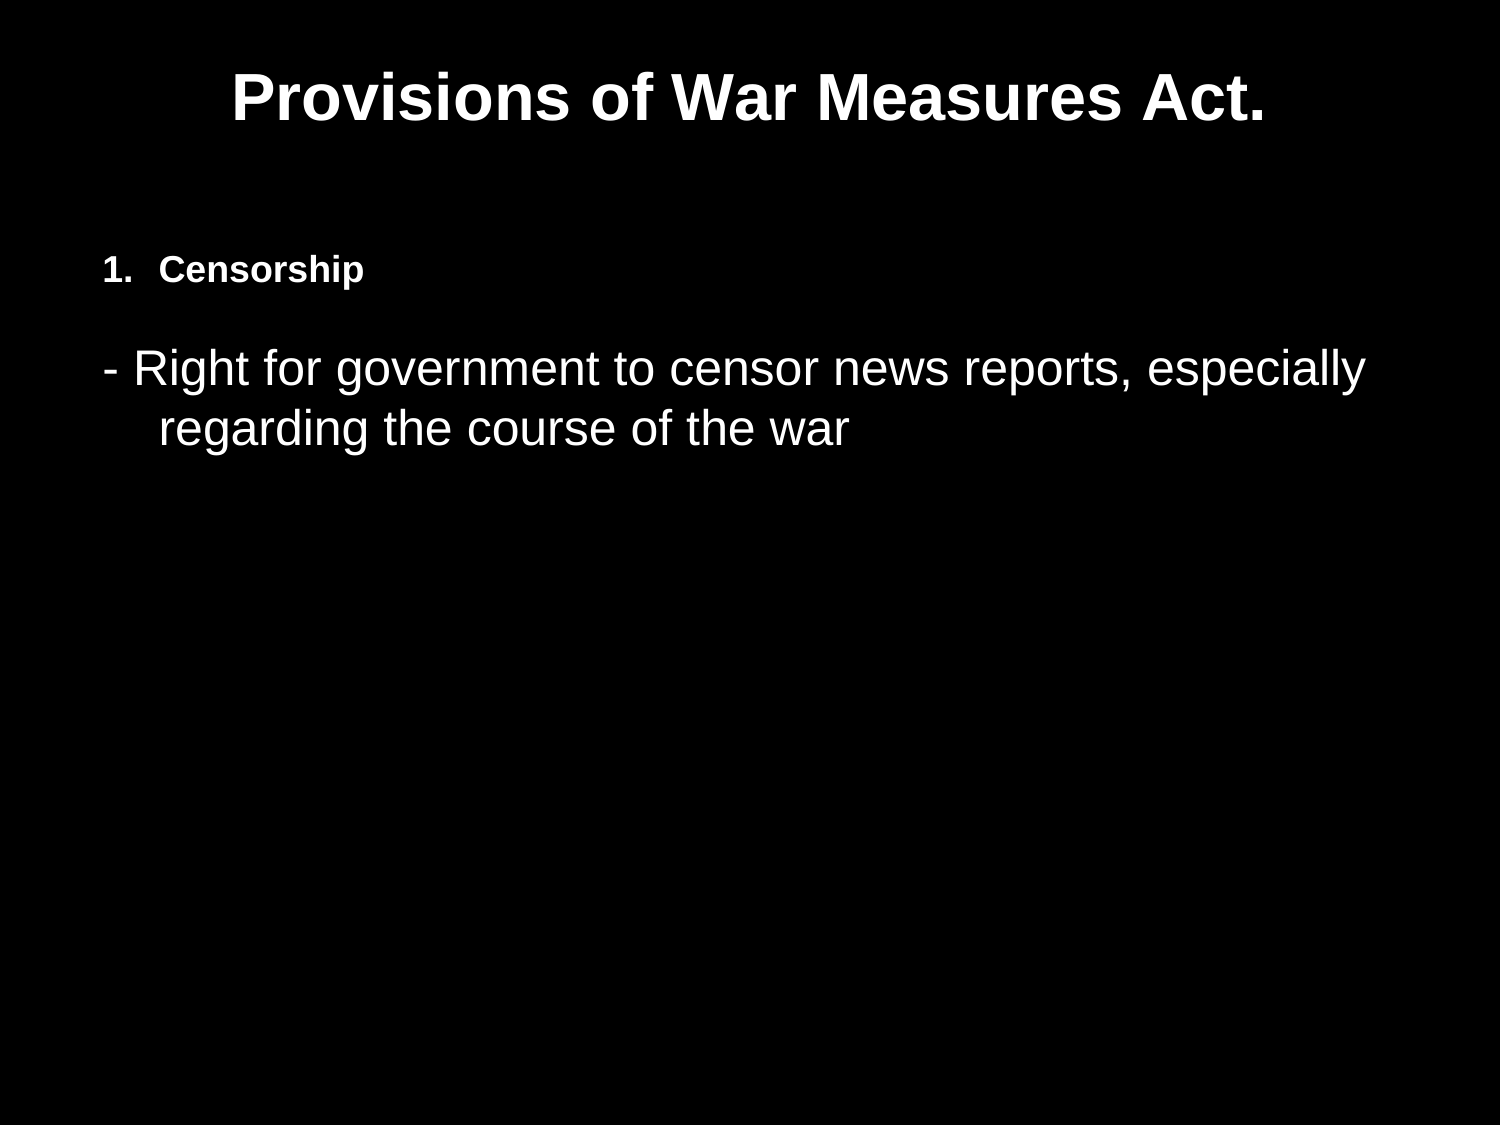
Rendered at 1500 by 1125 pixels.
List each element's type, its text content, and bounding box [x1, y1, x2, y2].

text_box Provisions of War Measures Act. [99, 46, 1401, 142]
text_box Censorship - Right for government to censor news reports, especially regarding the course of the war [87, 237, 1450, 463]
